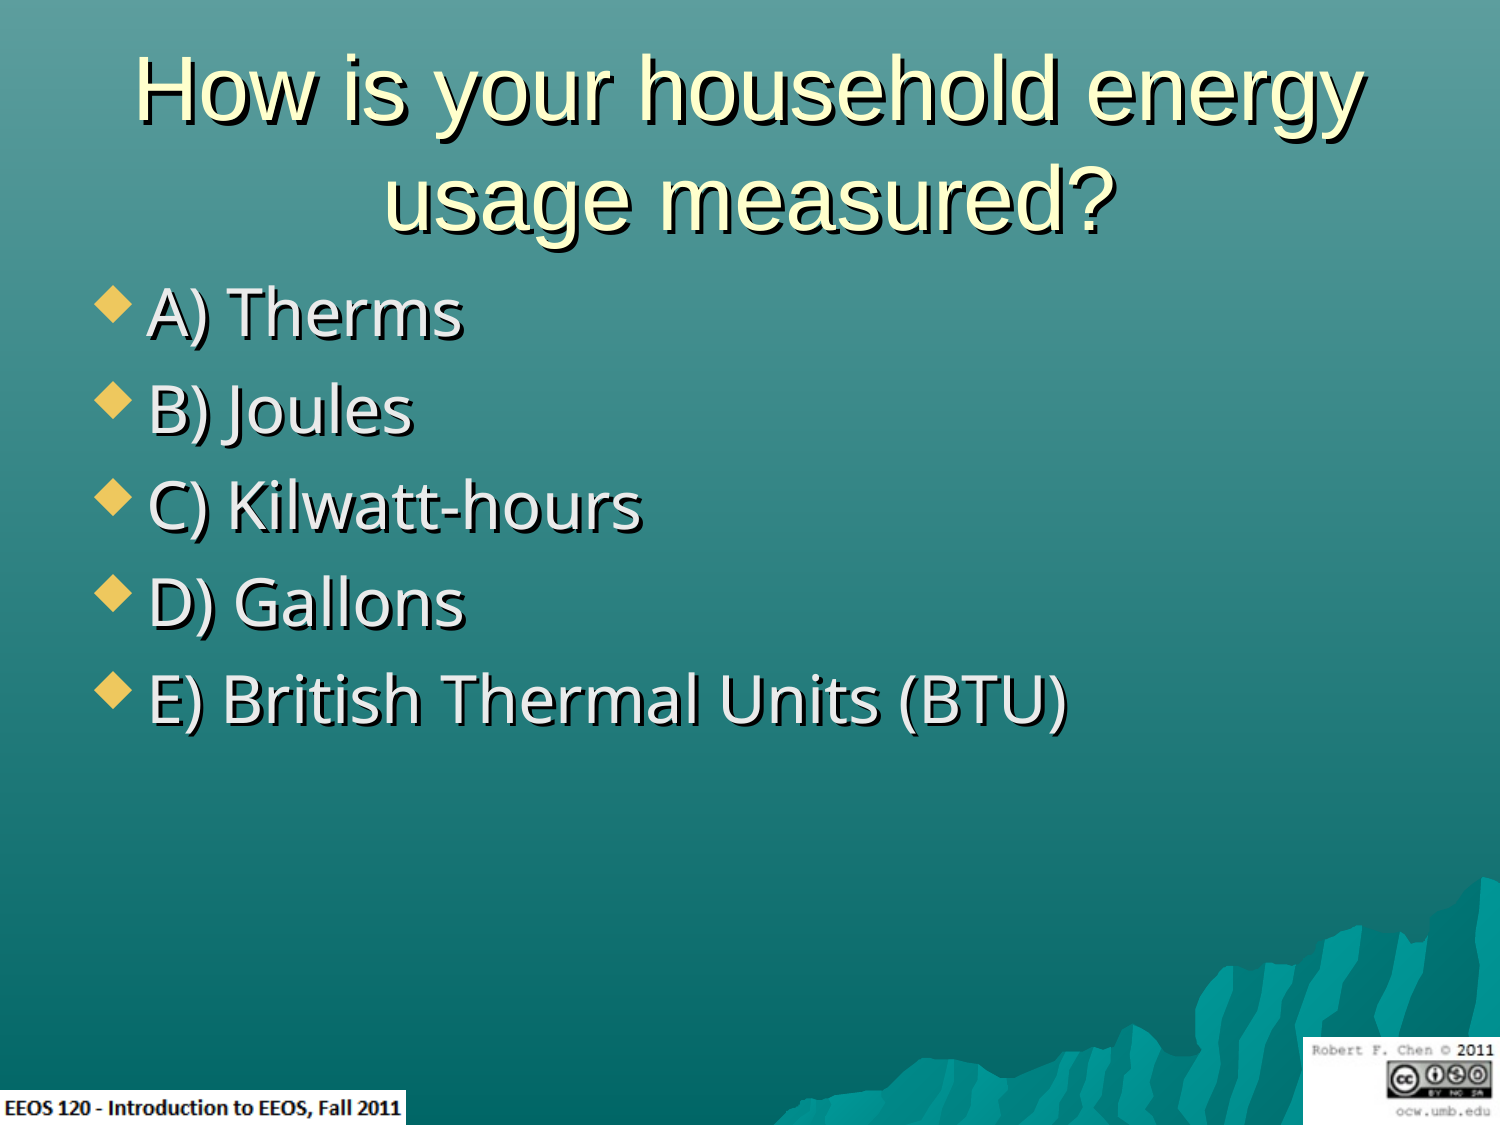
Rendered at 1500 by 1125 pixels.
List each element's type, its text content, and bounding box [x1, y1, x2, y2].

picture [0, 1090, 406, 1125]
title How is your household energy usage measured? [75, 21, 1426, 257]
list A) Therms B) Joules C) Kilwatt-hours D) Gallons E) British Thermal Units (BTU) [75, 262, 1426, 1006]
picture [1303, 1037, 1500, 1125]
